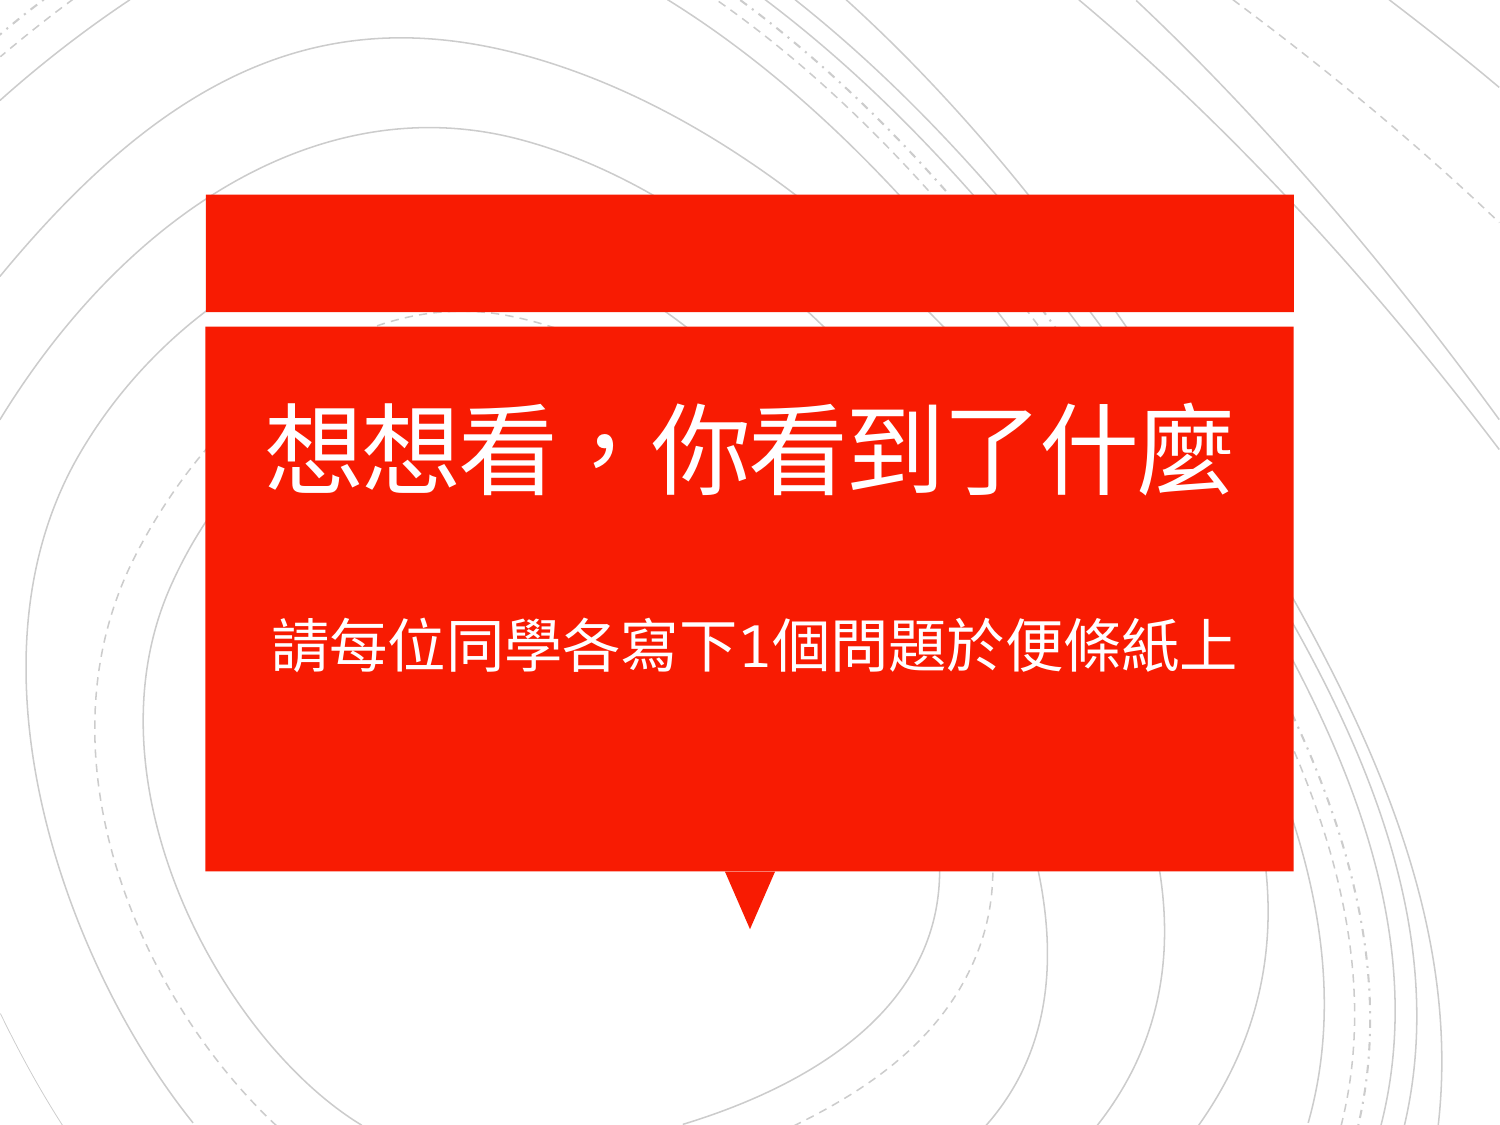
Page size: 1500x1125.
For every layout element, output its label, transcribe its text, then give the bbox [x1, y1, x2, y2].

title 想想看，你看到了什麼 [216, 219, 1285, 507]
subtitle 請每位同學各寫下1個問題於便條紙上 [216, 609, 1294, 858]
